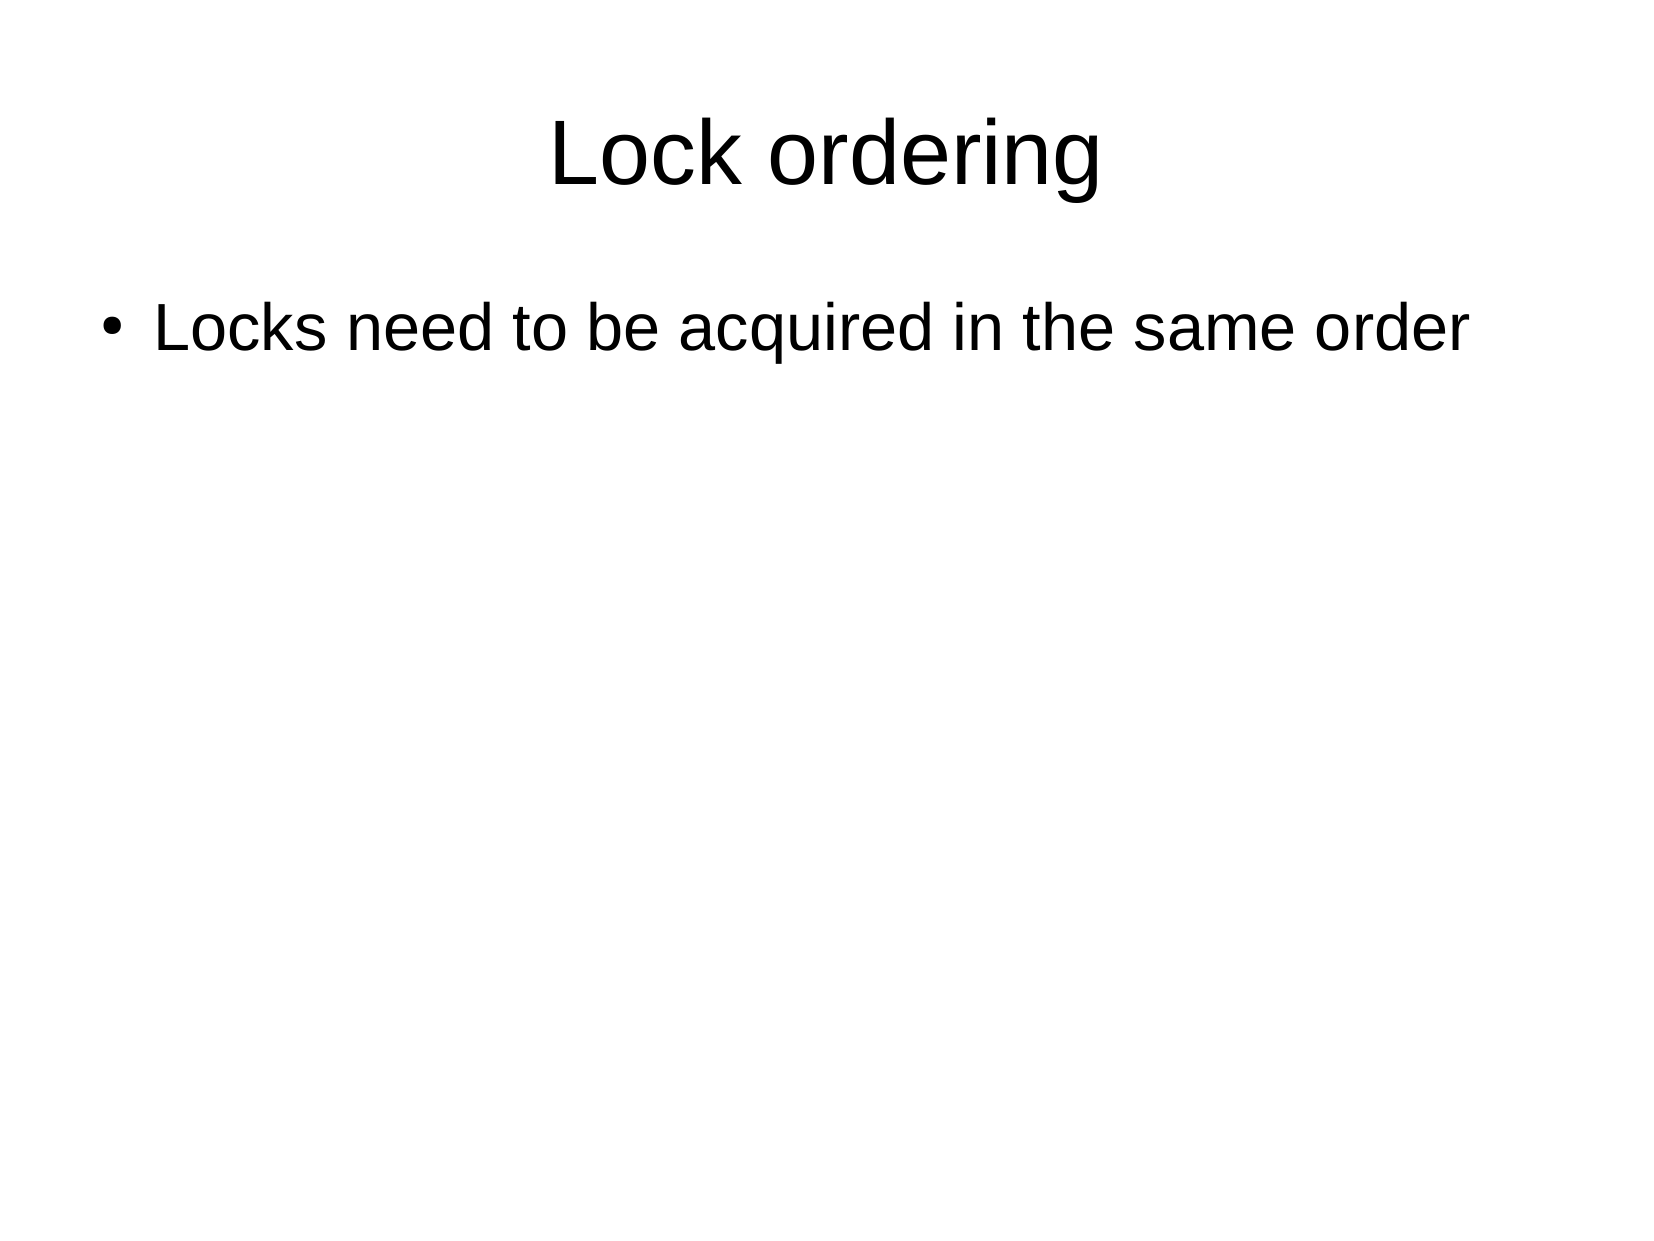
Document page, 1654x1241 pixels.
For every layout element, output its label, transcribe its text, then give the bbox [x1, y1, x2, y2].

title Lock ordering [82, 49, 1571, 257]
list Locks need to be acquired in the same order [82, 290, 1571, 1010]
